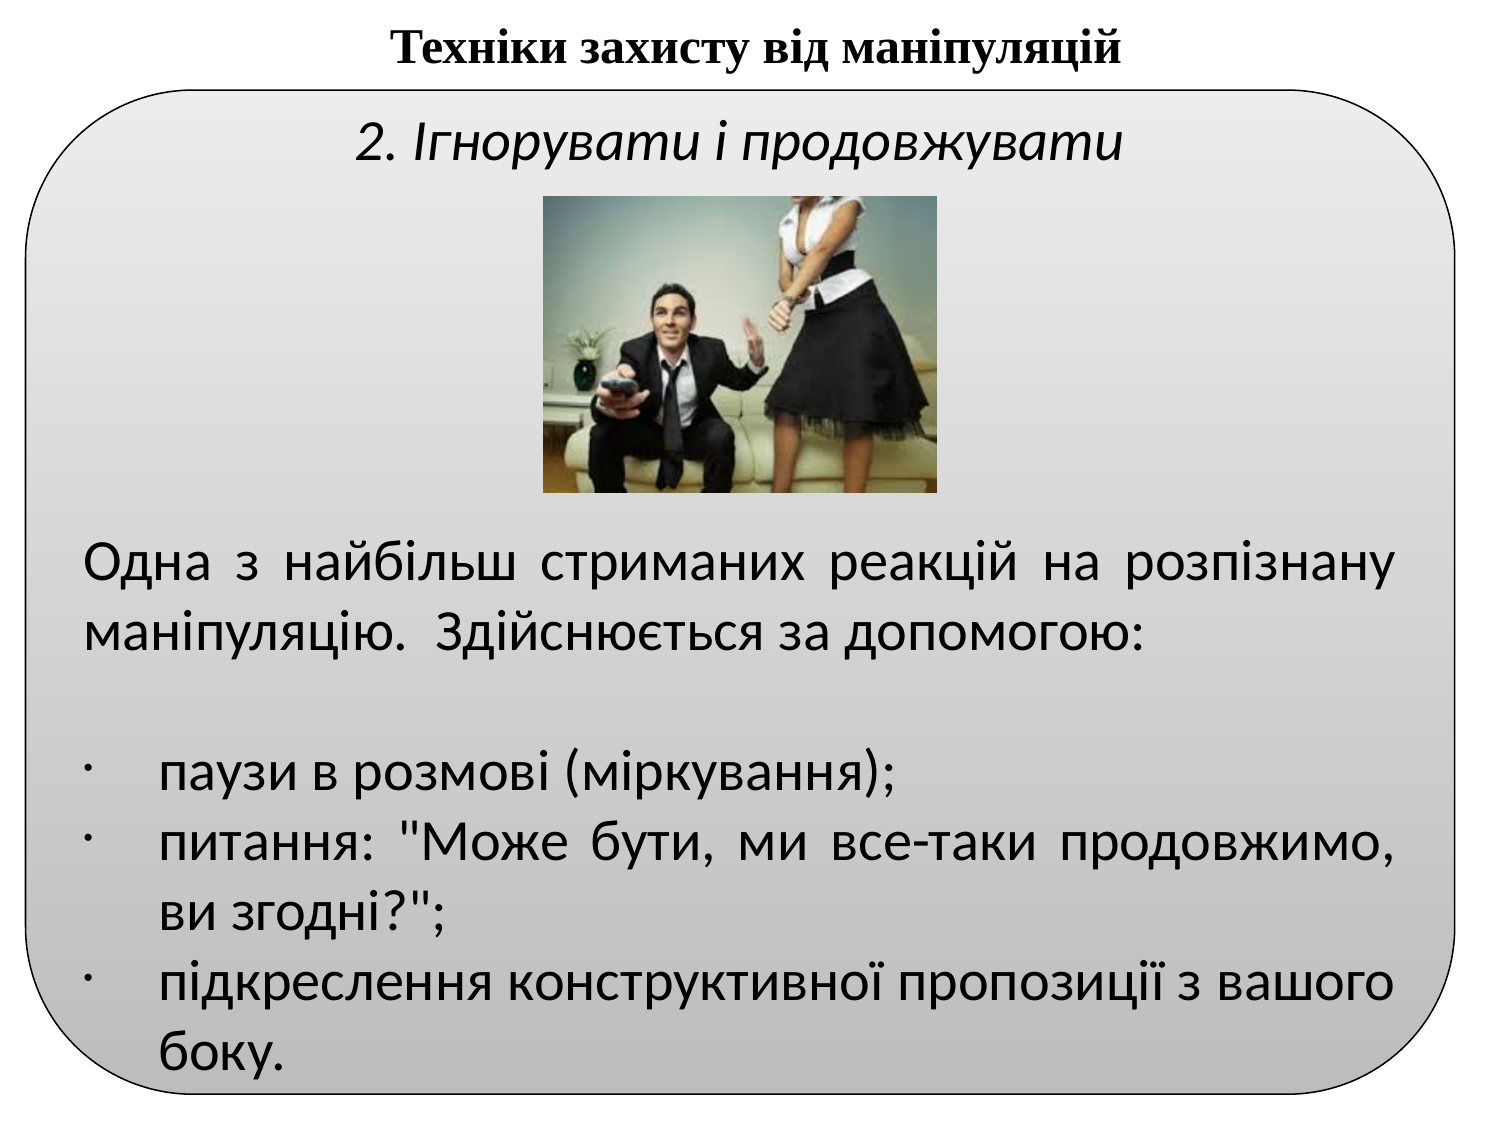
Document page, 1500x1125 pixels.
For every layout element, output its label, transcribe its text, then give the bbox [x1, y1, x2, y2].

picture [543, 196, 937, 493]
text_box 2. Ігнорувати і продовжувати Одна з найбільш стриманих реакцій на розпізнану маніпуляцію. Здійснюється за допомогою: паузи в розмові (міркування); питання: "Може бути, ми все-таки продовжимо, ви згодні?"; підкреслення конструктивної пропозиції з вашого боку. [25, 187, 1455, 1095]
title Техніки захисту від маніпуляцій [41, 6, 1471, 209]
